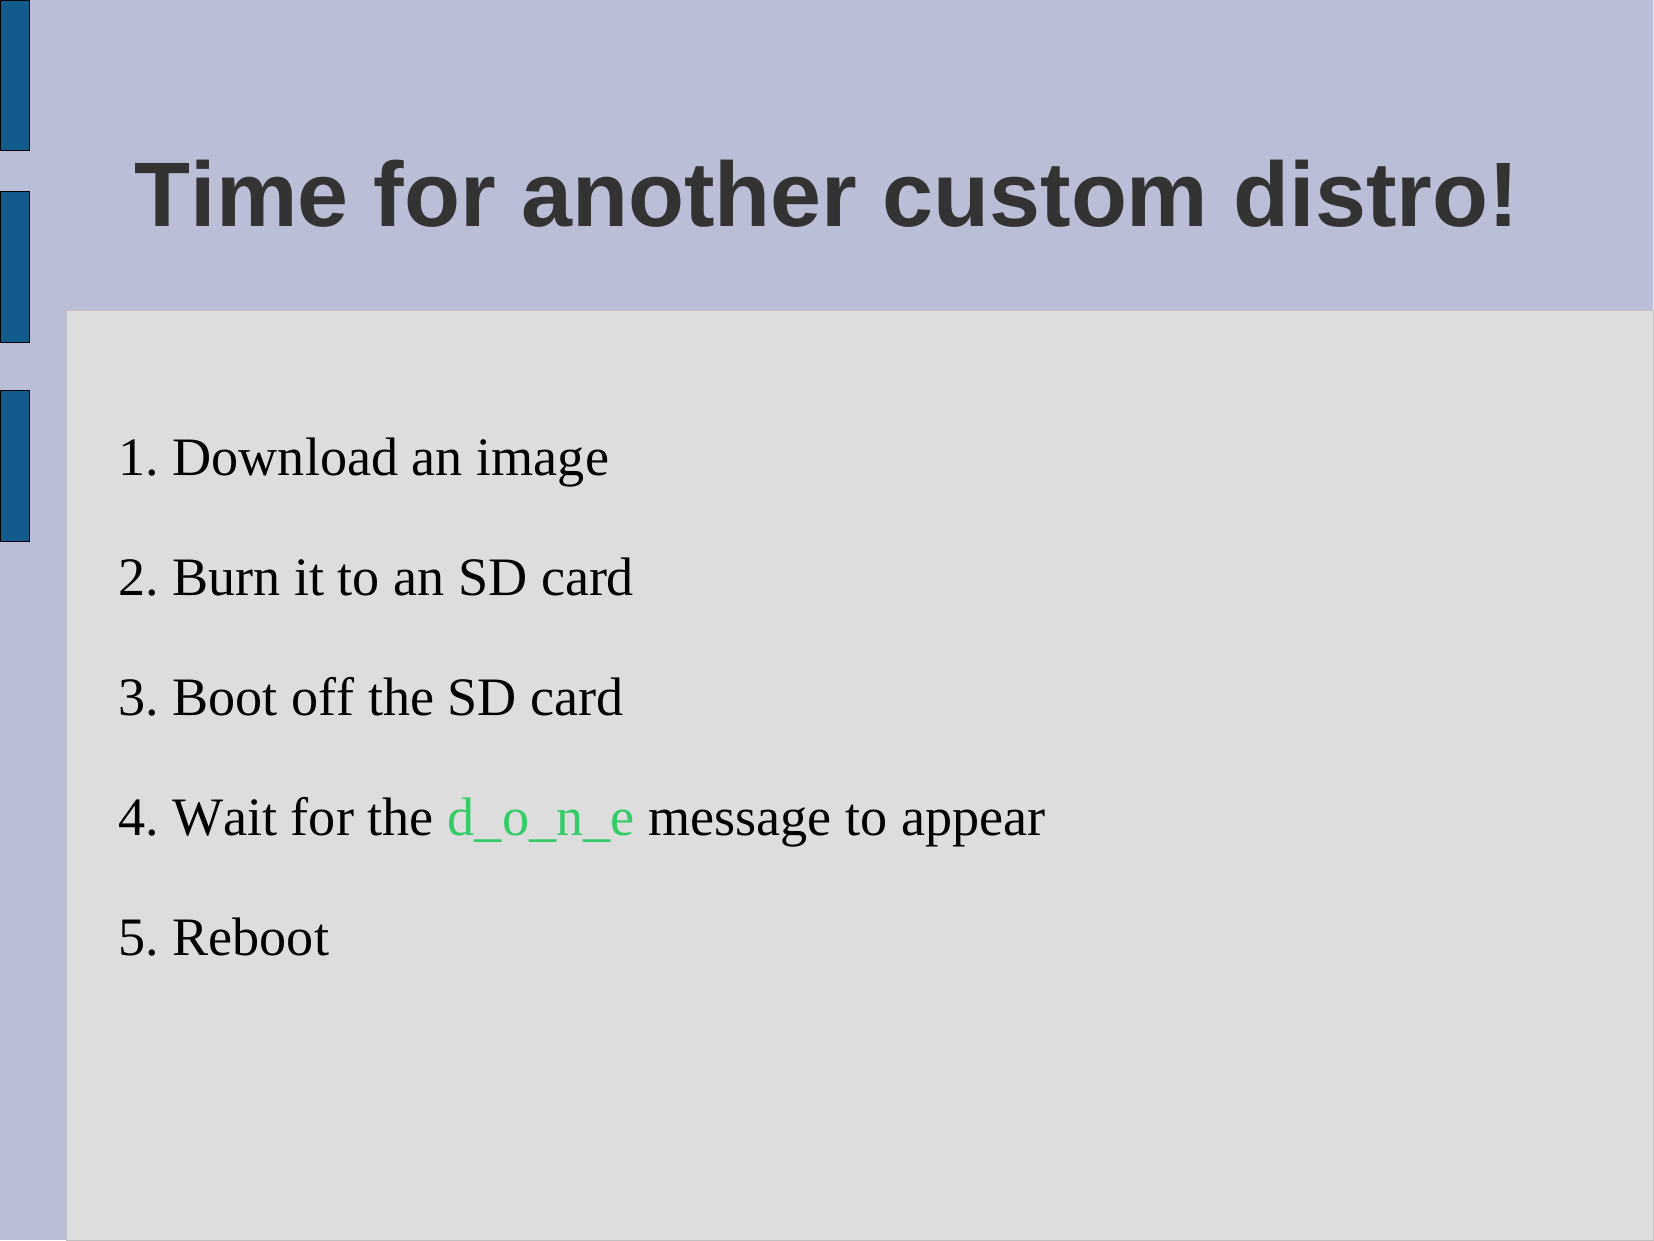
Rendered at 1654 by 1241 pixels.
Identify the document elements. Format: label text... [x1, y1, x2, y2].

subtitle 1. Download an image 2. Burn it to an SD card 3. Boot off the SD card 4. Wait for the d_o_n_e message to appear 5. Reboot [118, 404, 1531, 1171]
title Time for another custom distro! [121, 98, 1534, 291]
